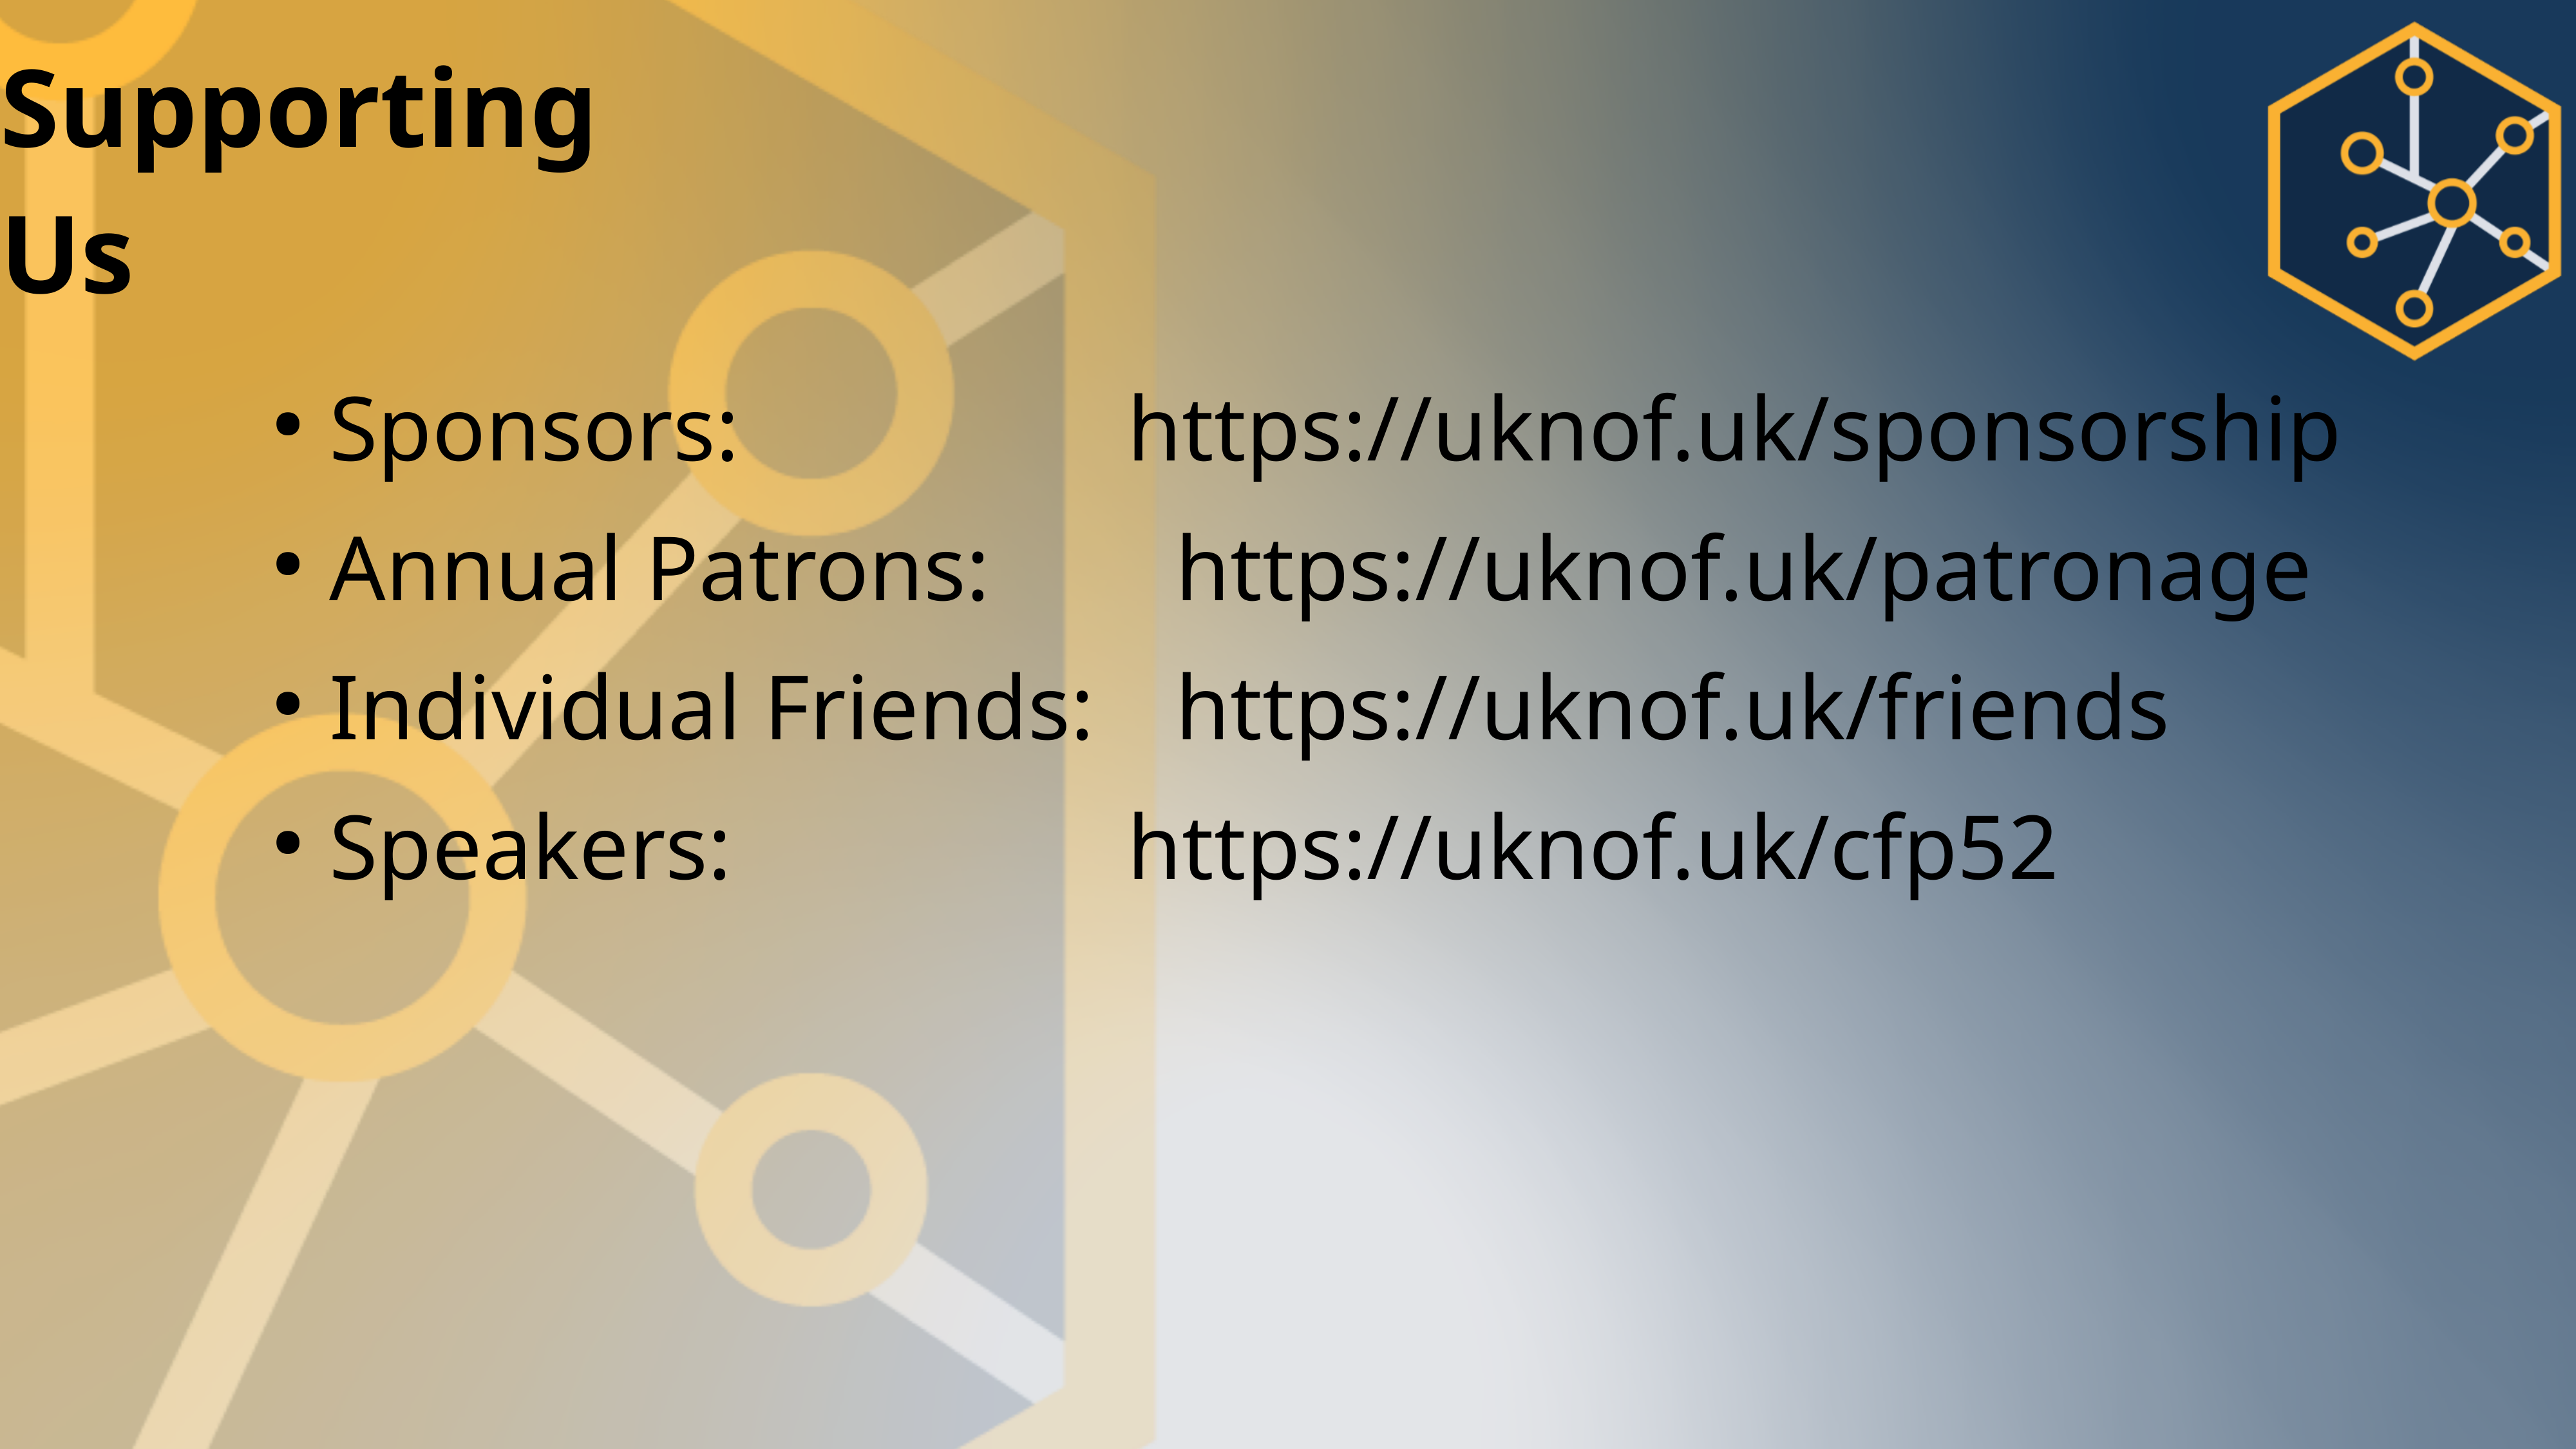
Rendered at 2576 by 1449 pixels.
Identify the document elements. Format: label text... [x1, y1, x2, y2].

picture [0, 0, 2576, 1449]
title Supporting Us [0, 57, 706, 300]
list Sponsors: https://uknof.uk/sponsorship Annual Patrons: https://uknof.uk/patronage Individual Friends: https://uknof.uk/friends Speakers: https://uknof.uk/cfp52 [261, 366, 2464, 1218]
